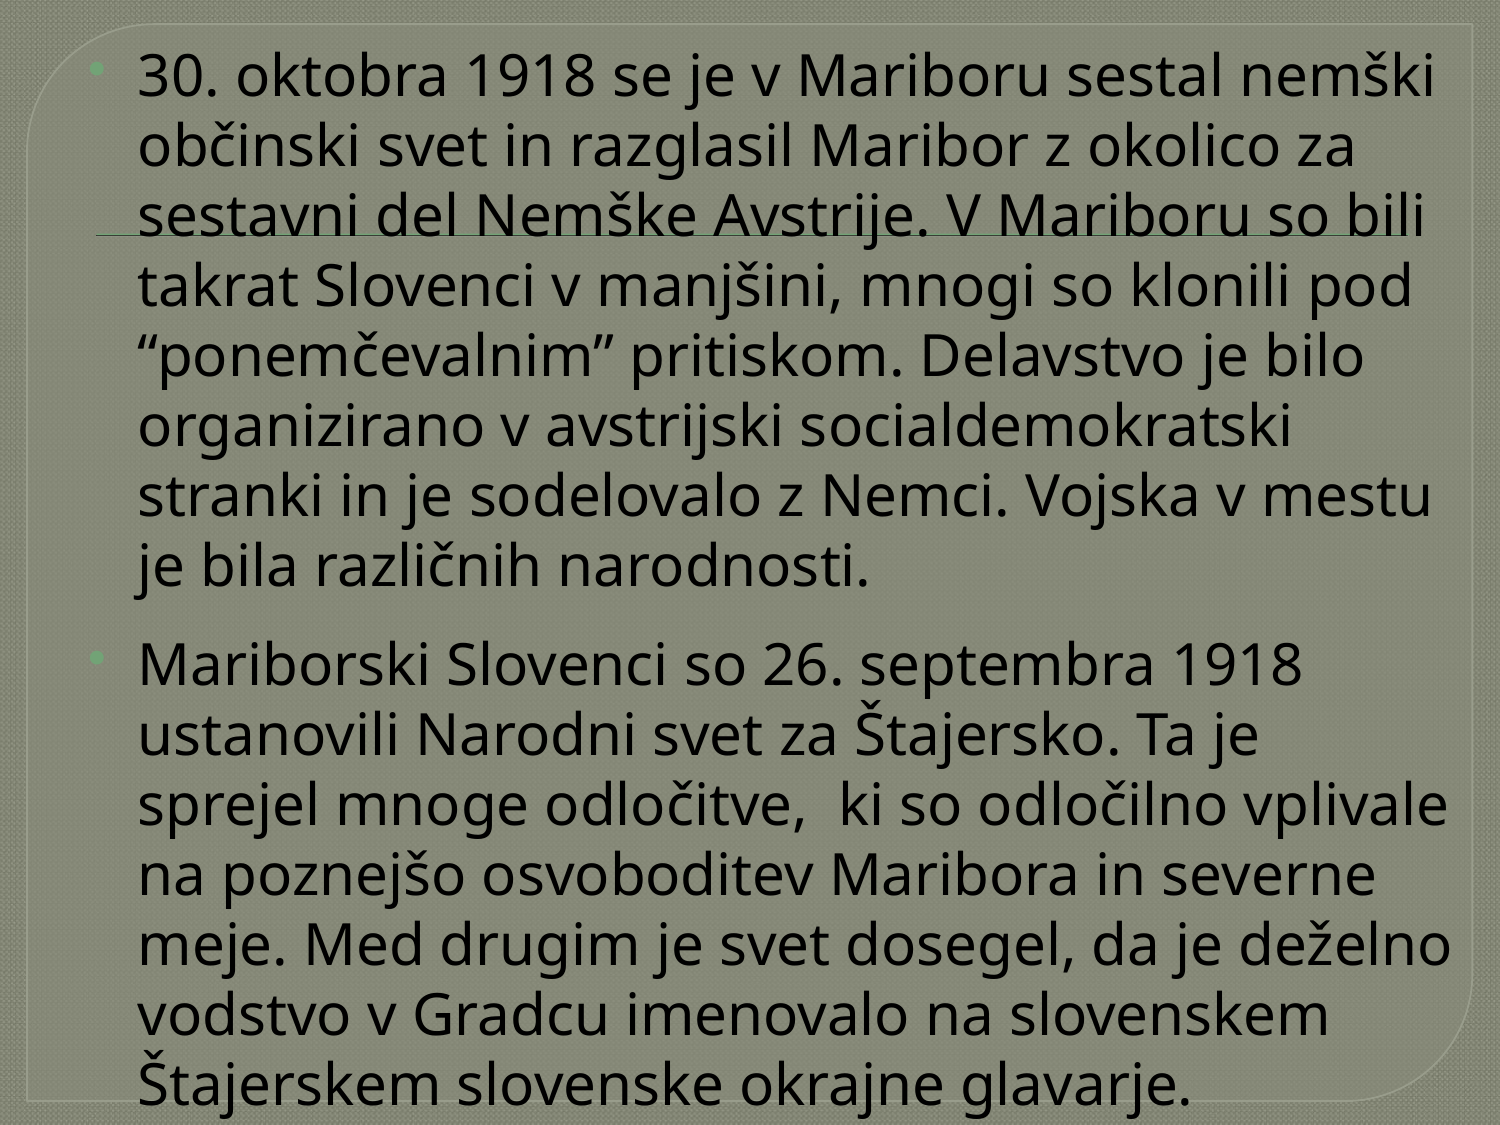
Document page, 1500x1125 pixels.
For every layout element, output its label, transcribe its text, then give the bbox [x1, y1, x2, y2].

list 30. oktobra 1918 se je v Mariboru sestal nemški občinski svet in razglasil Maribor z okolico za sestavni del Nemške Avstrije. V Mariboru so bili takrat Slovenci v manjšini, mnogi so klonili pod “ponemčevalnim” pritiskom. Delavstvo je bilo organizirano v avstrijski socialdemokratski stranki in je sodelovalo z Nemci. Vojska v mestu je bila različnih narodnosti. Mariborski Slovenci so 26. septembra 1918 ustanovili Narodni svet za Štajersko. Ta je sprejel mnoge odločitve, ki so odločilno vplivale na poznejšo osvoboditev Maribora in severne meje. Med drugim je svet dosegel, da je deželno vodstvo v Gradcu imenovalo na slovenskem Štajerskem slovenske okrajne glavarje. [75, 31, 1471, 1013]
picture [0, 0, 1500, 1125]
